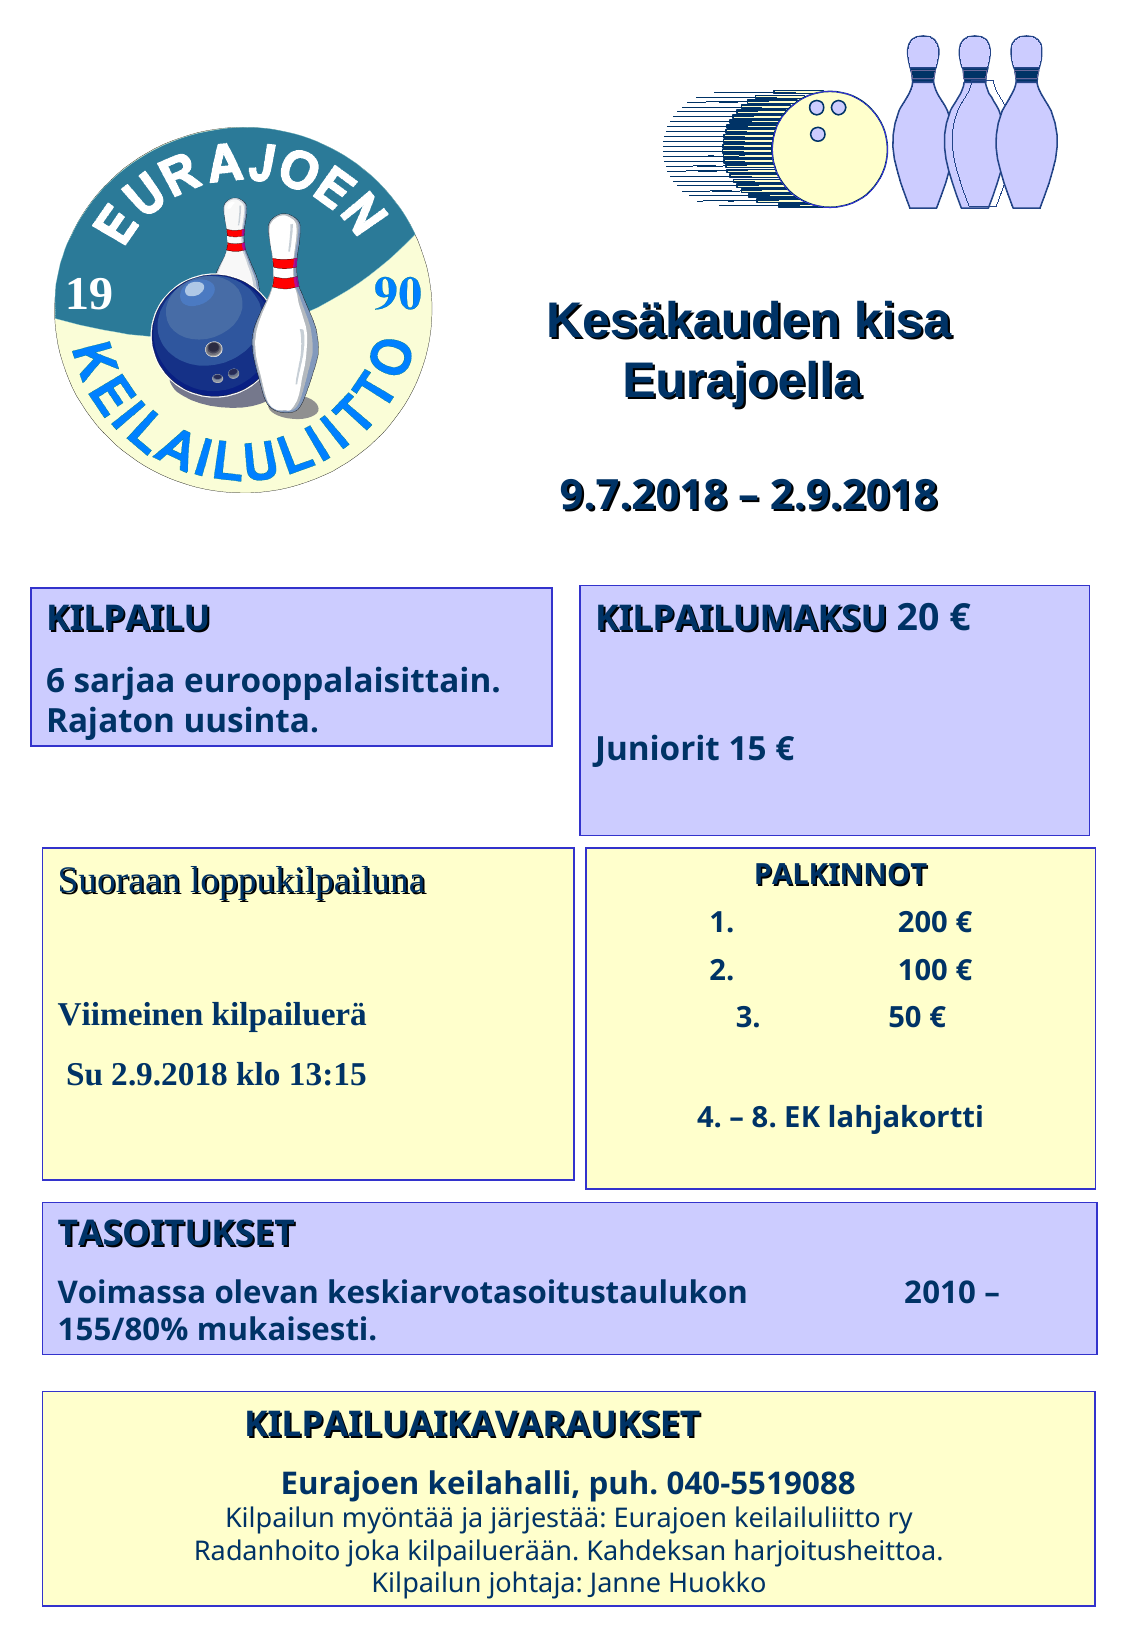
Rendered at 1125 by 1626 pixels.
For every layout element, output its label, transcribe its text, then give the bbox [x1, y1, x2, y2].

text_box [722, 144, 772, 148]
text_box [723, 90, 888, 208]
text_box Suoraan loppukilpailuna Viimeinen kilpailuerä Su 2.9.2018 klo 13:15 [42, 847, 575, 1180]
text_box KILPAILUMAKSU 20 € Juniorit 15 € [580, 585, 1090, 836]
text_box [907, 35, 939, 82]
text_box [892, 35, 1058, 209]
text_box PALKINNOT 1. 200 € 2. 100 € 3. 50 € 4. – 8. EK lahjakortti [586, 847, 1096, 1190]
text_box [723, 154, 772, 158]
text_box [722, 149, 772, 153]
text_box KILPAILU 6 sarjaa eurooppalaisittain. Rajaton uusinta. [30, 587, 552, 747]
text_box KILPAILUAIKAVARAUKSET Eurajoen keilahalli, puh. 040-5519088 Kilpailun myöntää ja järjestää: Eurajoen keilailuliitto ry Radanhoito joka kilpailuerään. Kahdeksan harjoitusheittoa. Kilpailun johtaja: Janne Huokko [42, 1391, 1096, 1606]
picture [54, 127, 433, 494]
text_box TASOITUKSET Voimassa olevan keskiarvotasoitustaulukon 2010 – 155/80% mukaisesti. [42, 1202, 1097, 1355]
text_box Kesäkauden kisa Eurajoella 9.7.2018 – 2.9.2018 [531, 220, 966, 526]
